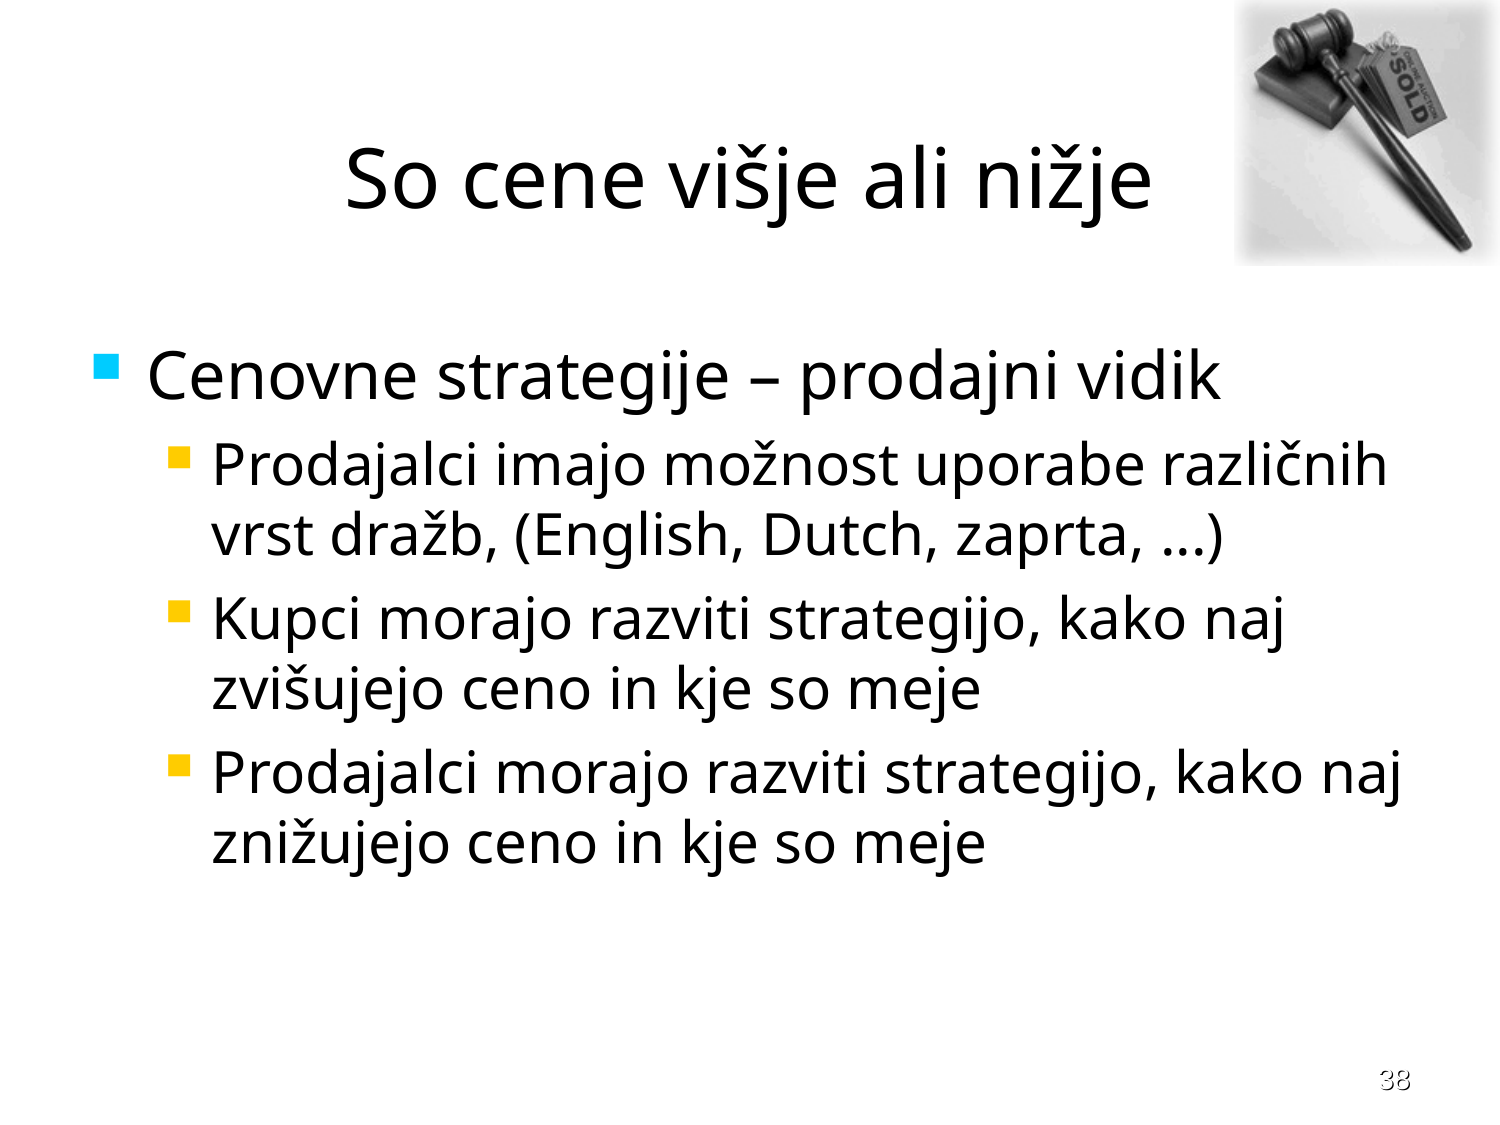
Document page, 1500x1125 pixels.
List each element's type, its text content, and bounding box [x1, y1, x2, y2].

list Cenovne strategije – prodajni vidik Prodajalci imajo možnost uporabe različnih vrst dražb, (English, Dutch, zaprta, ...) Kupci morajo razviti strategijo, kako naj zvišujejo ceno in kje so meje Prodajalci morajo razviti strategijo, kako naj znižujejo ceno in kje so meje [75, 324, 1426, 1001]
picture [1234, 0, 1500, 266]
title So cene višje ali nižje [75, 62, 1426, 288]
text_box <number> [1074, 1024, 1426, 1103]
